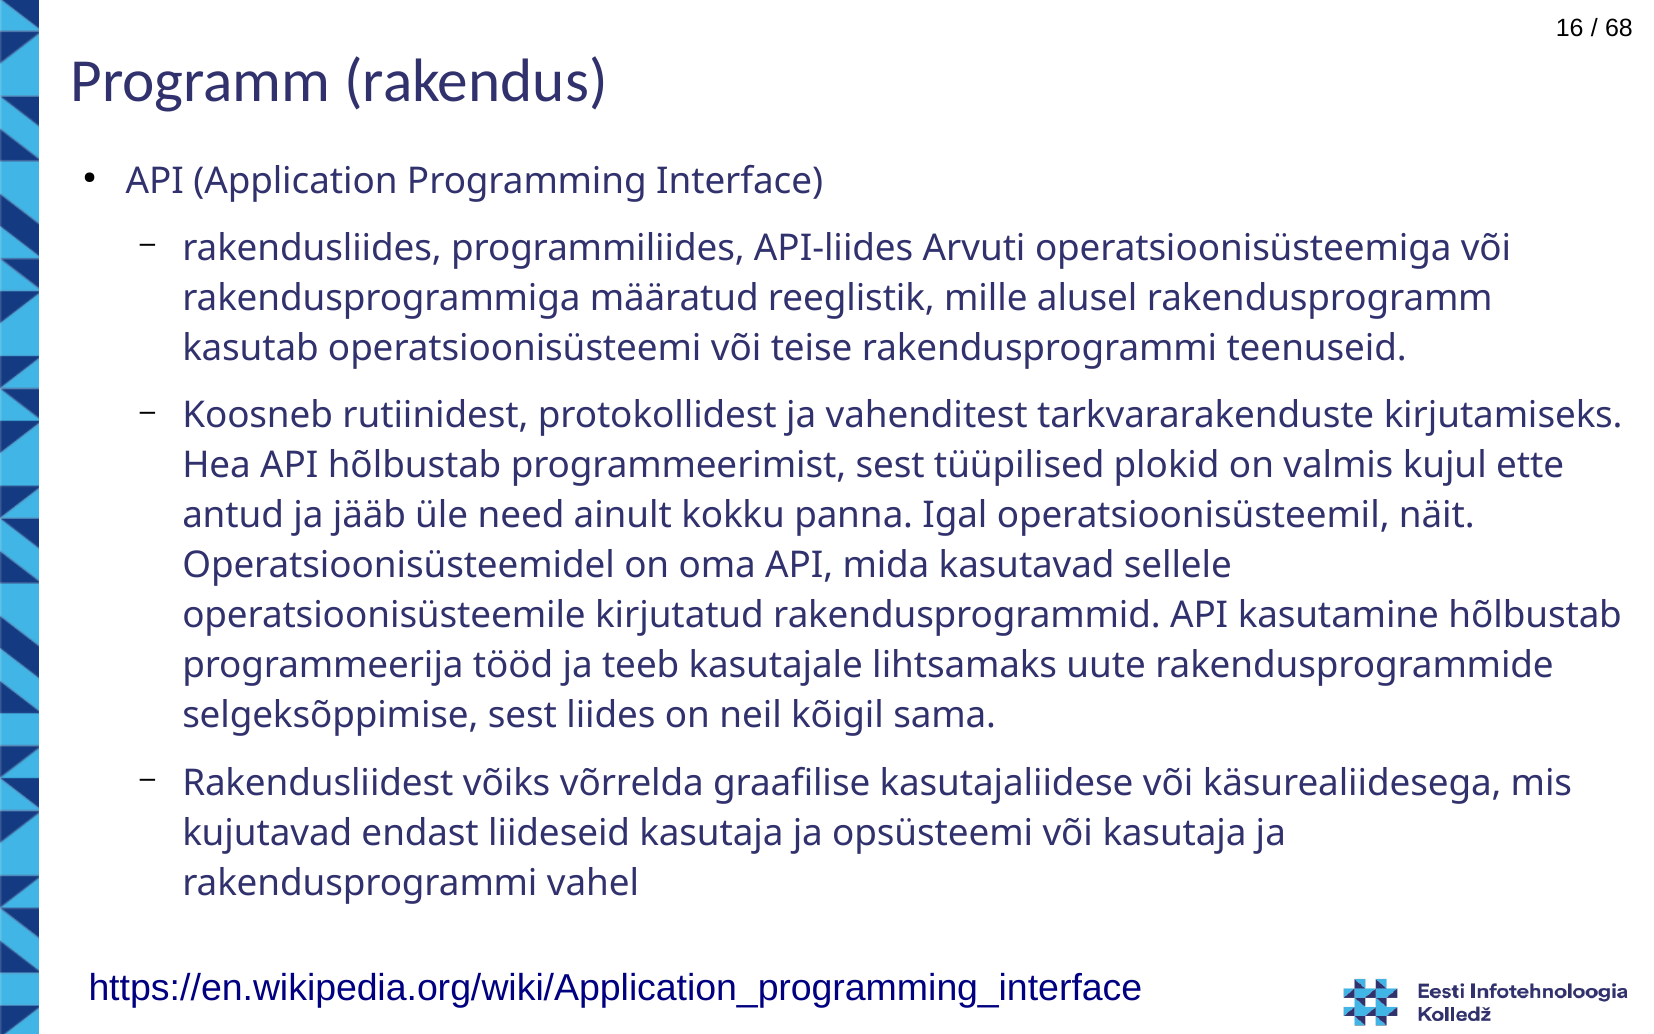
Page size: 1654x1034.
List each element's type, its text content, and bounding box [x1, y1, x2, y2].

list API (Application Programming Interface) rakendusliides, programmiliides, API-liides Arvuti operatsioonisüsteemiga või rakendusprogrammiga määratud reeglistik, mille alusel rakendusprogramm kasutab operatsioonisüsteemi või teise rakendusprogrammi teenuseid. Koosneb rutiinidest, protokollidest ja vahenditest tarkvararakenduste kirjutamiseks. Hea API hõlbustab programmeerimist, sest tüüpilised plokid on valmis kujul ette antud ja jääb üle need ainult kokku panna. Igal operatsioonisüsteemil, näit. Operatsioonisüsteemidel on oma API, mida kasutavad sellele operatsioonisüsteemile kirjutatud rakendusprogrammid. API kasutamine hõlbustab programmeerija tööd ja teeb kasutajale lihtsamaks uute rakendusprogrammide selgeksõppimise, sest liides on neil kõigil sama. Rakendusliidest võiks võrrelda graafilise kasutajaliidese või käsurealiidesega, mis kujutavad endast liideseid kasutaja ja opsüsteemi või kasutaja ja rakendusprogrammi vahel [68, 153, 1630, 922]
text_box https://en.wikipedia.org/wiki/Application_programming_interface [73, 959, 1158, 1017]
title Programm (rakendus) [70, 41, 1630, 130]
